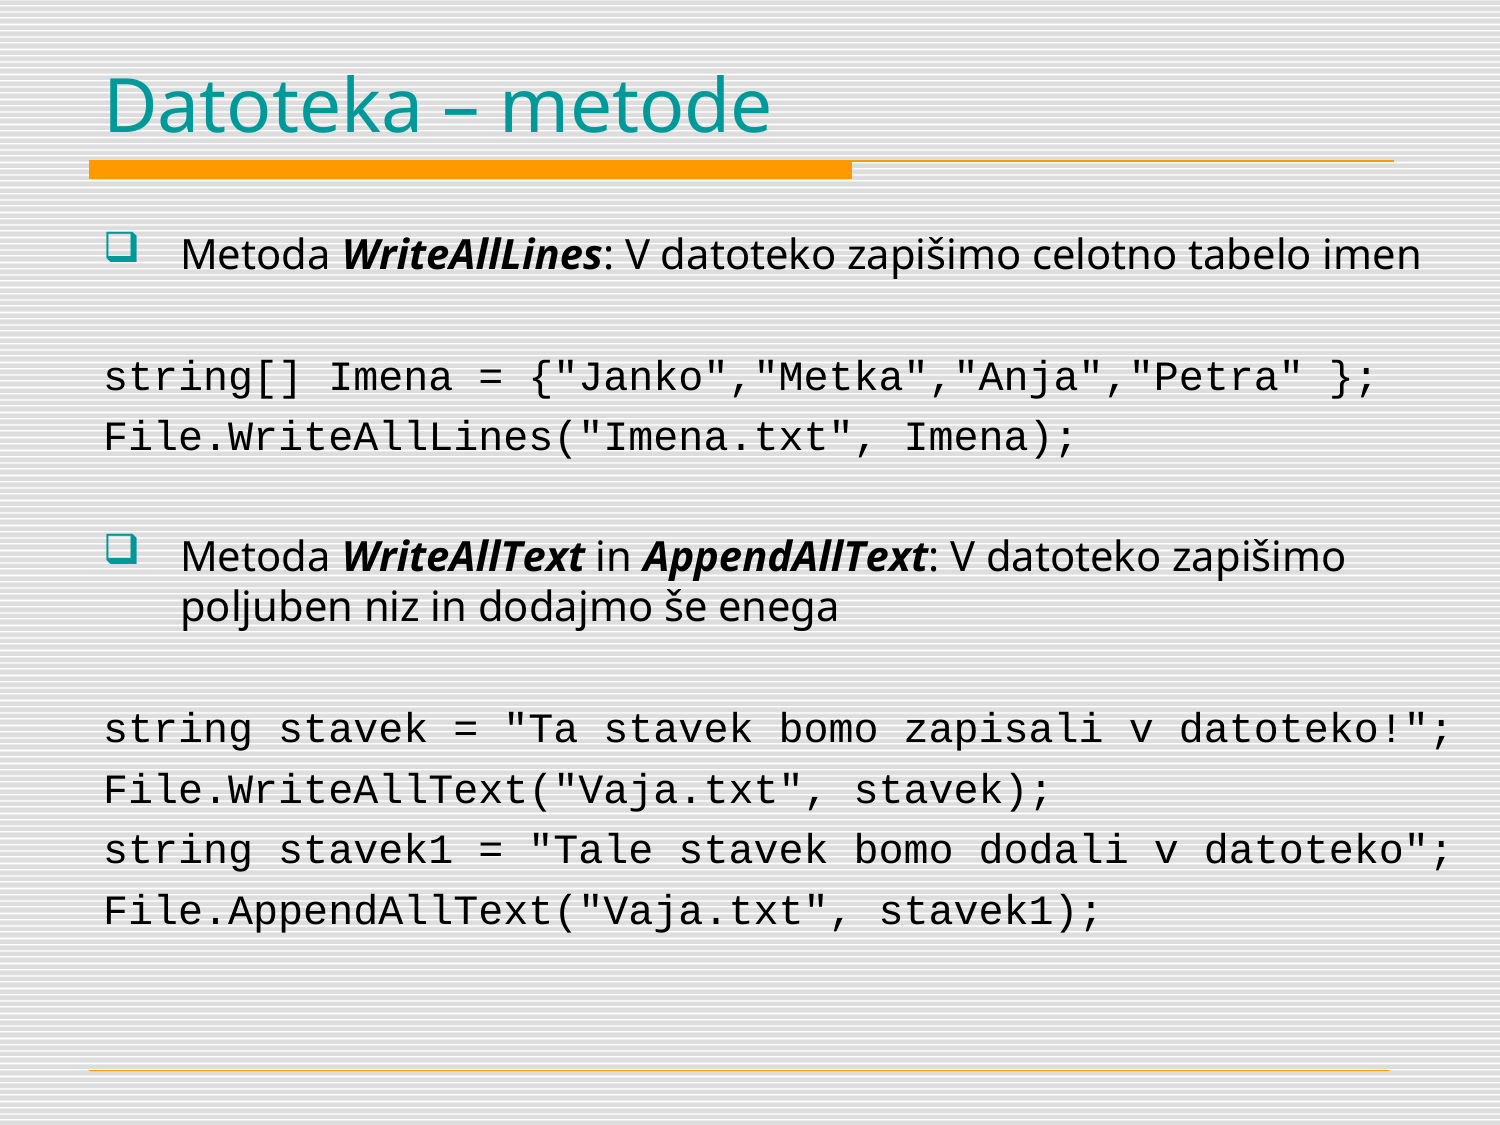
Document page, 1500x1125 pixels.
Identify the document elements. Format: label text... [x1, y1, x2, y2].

title Datoteka – metode [88, 42, 1401, 155]
list Metoda WriteAllLines: V datoteko zapišimo celotno tabelo imen string[] Imena = {"Janko","Metka","Anja","Petra" }; File.WriteAllLines("Imena.txt", Imena); Metoda WriteAllText in AppendAllText: V datoteko zapišimo poljuben niz in dodajmo še enega string stavek = "Ta stavek bomo zapisali v datoteko!"; File.WriteAllText("Vaja.txt", stavek); string stavek1 = "Tale stavek bomo dodali v datoteko"; File.AppendAllText("Vaja.txt", stavek1); [88, 220, 1471, 1059]
picture [0, 0, 1500, 1125]
